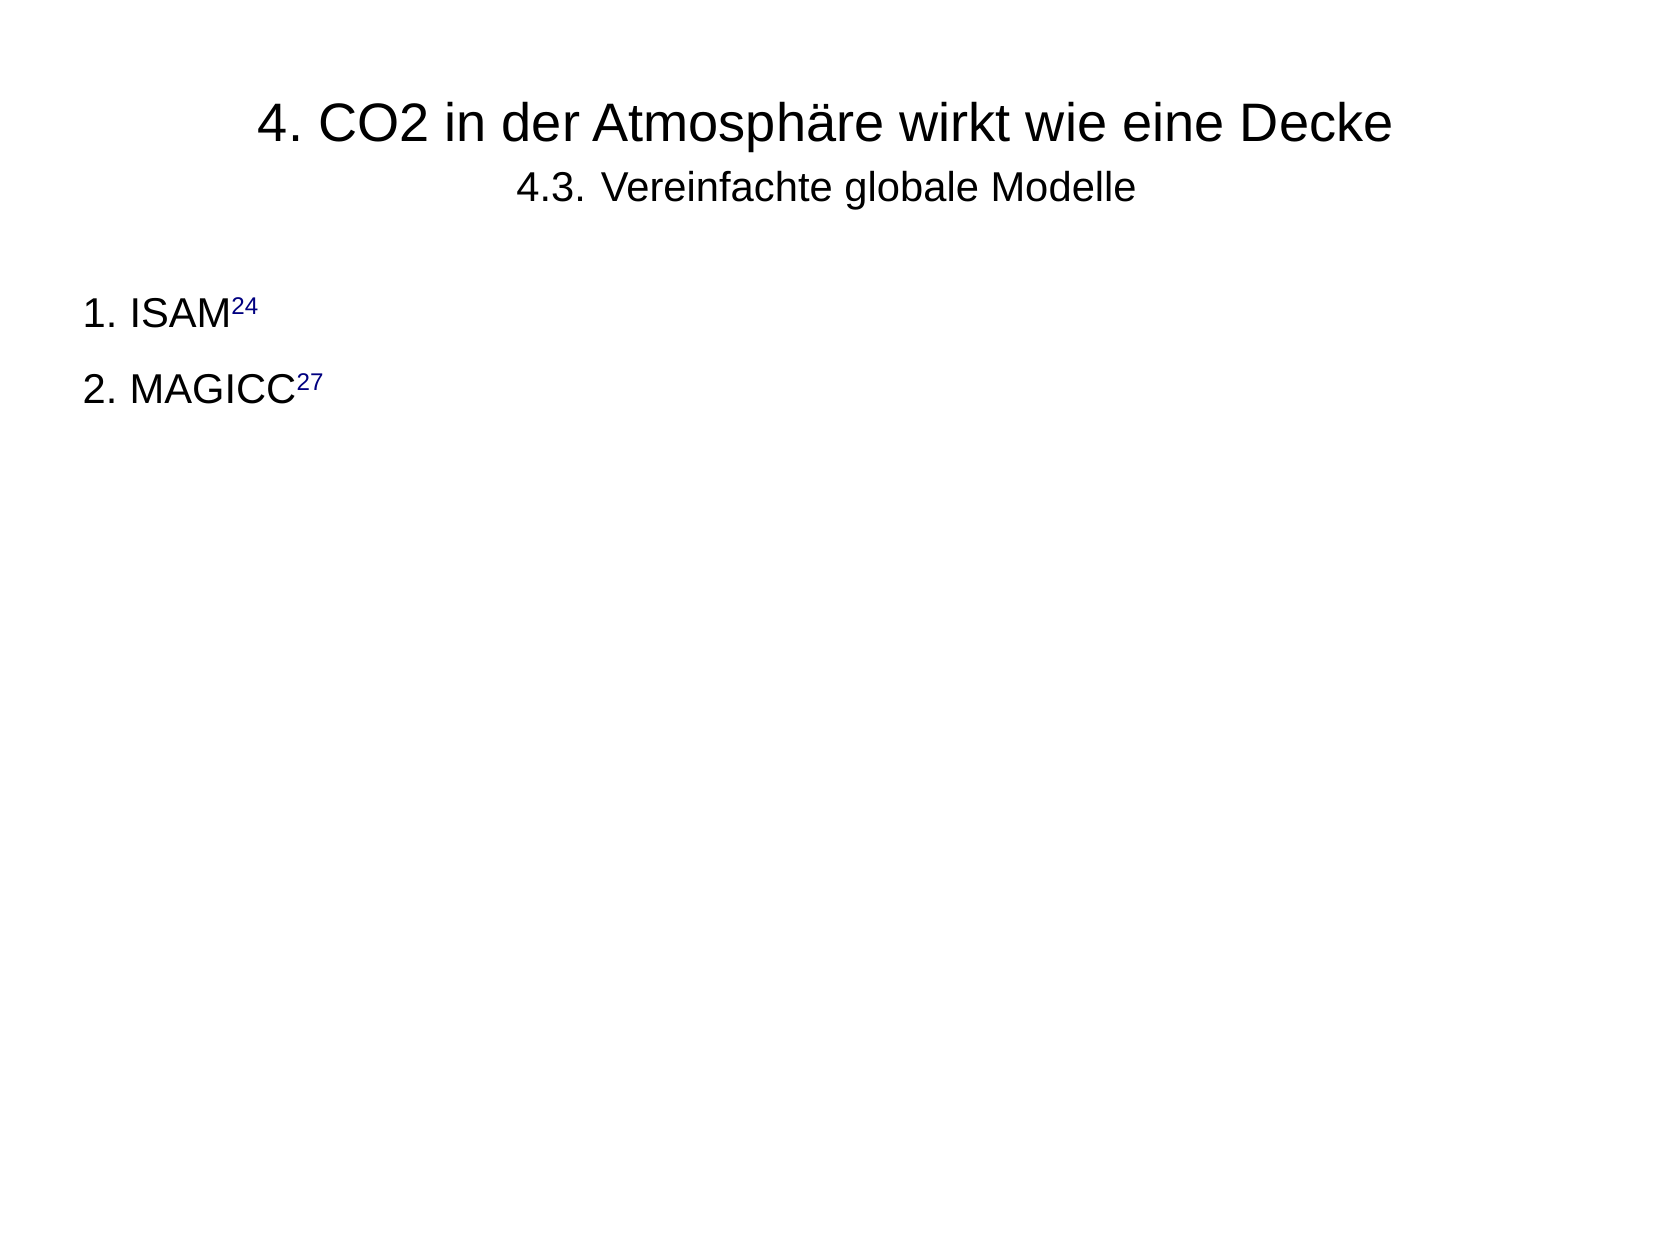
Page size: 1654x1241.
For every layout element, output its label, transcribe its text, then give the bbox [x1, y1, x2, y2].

title 4. CO2 in der Atmosphäre wirkt wie eine Decke 4.3. Vereinfachte globale Modelle [82, 49, 1571, 257]
list ISAM24 MAGICC27 [82, 290, 1571, 1109]
